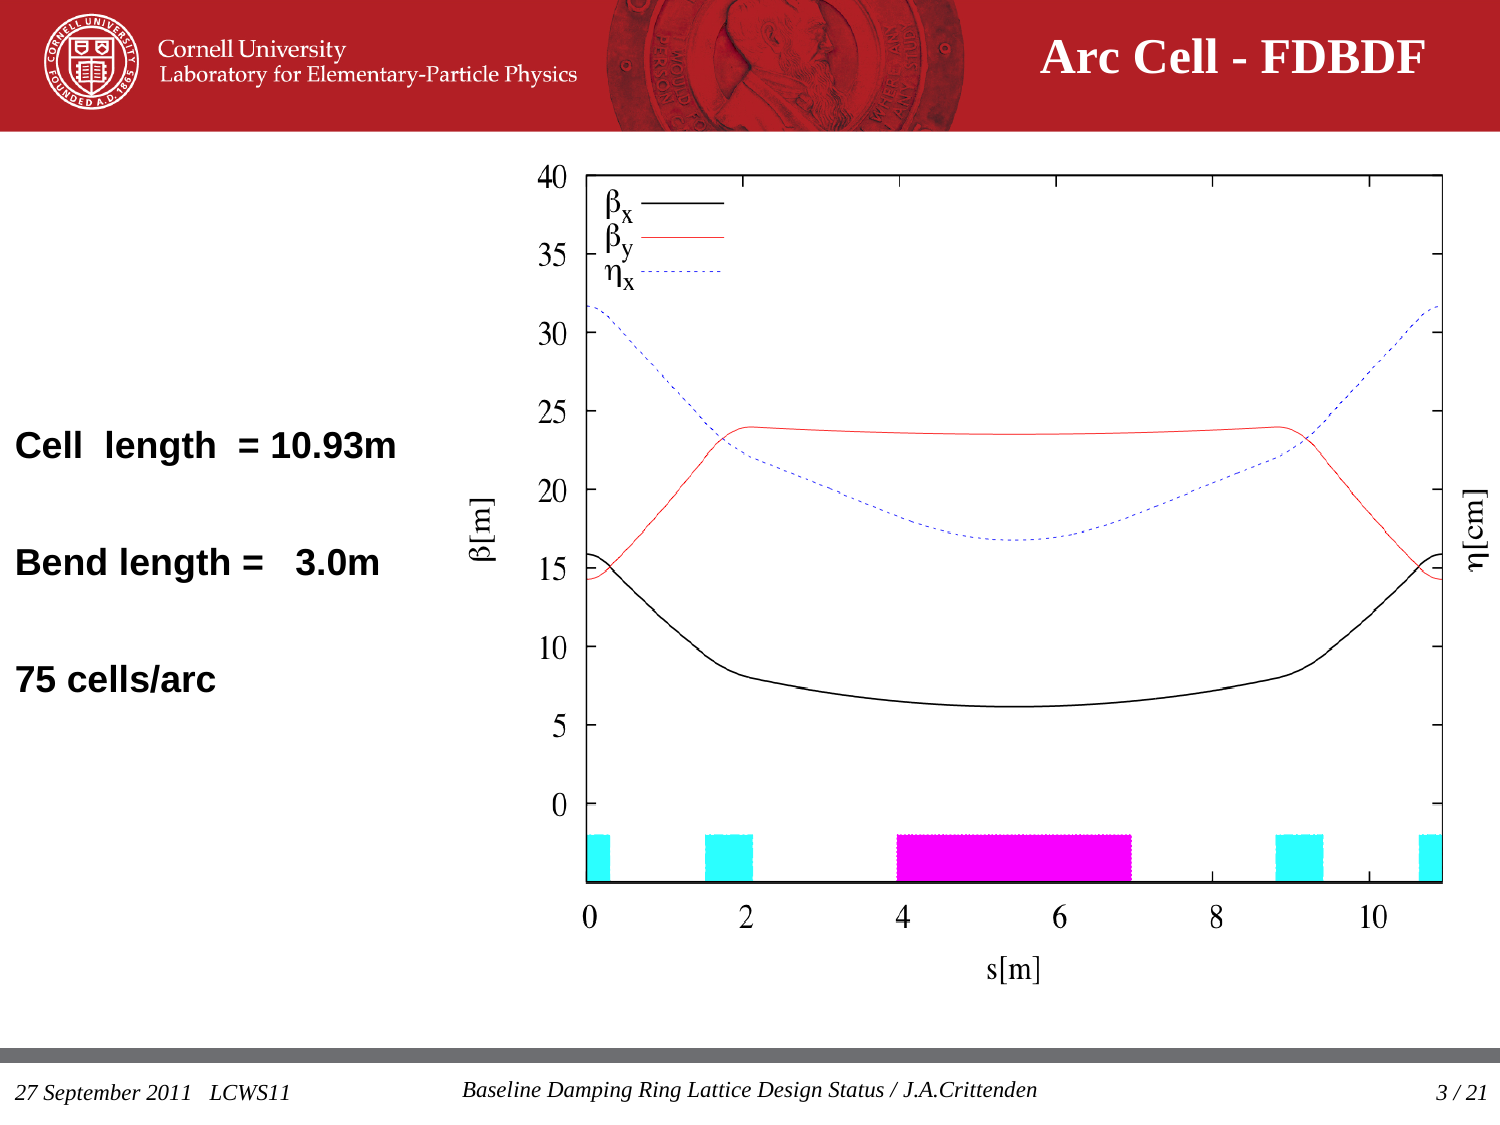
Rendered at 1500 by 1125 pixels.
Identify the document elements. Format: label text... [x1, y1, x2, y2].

picture [449, 143, 1500, 1001]
text_box Cell length = 10.93m Bend length = 3.0m 75 cells/arc [0, 342, 441, 751]
title Arc Cell - FDBDF [975, 0, 1492, 113]
picture [0, 0, 1500, 132]
